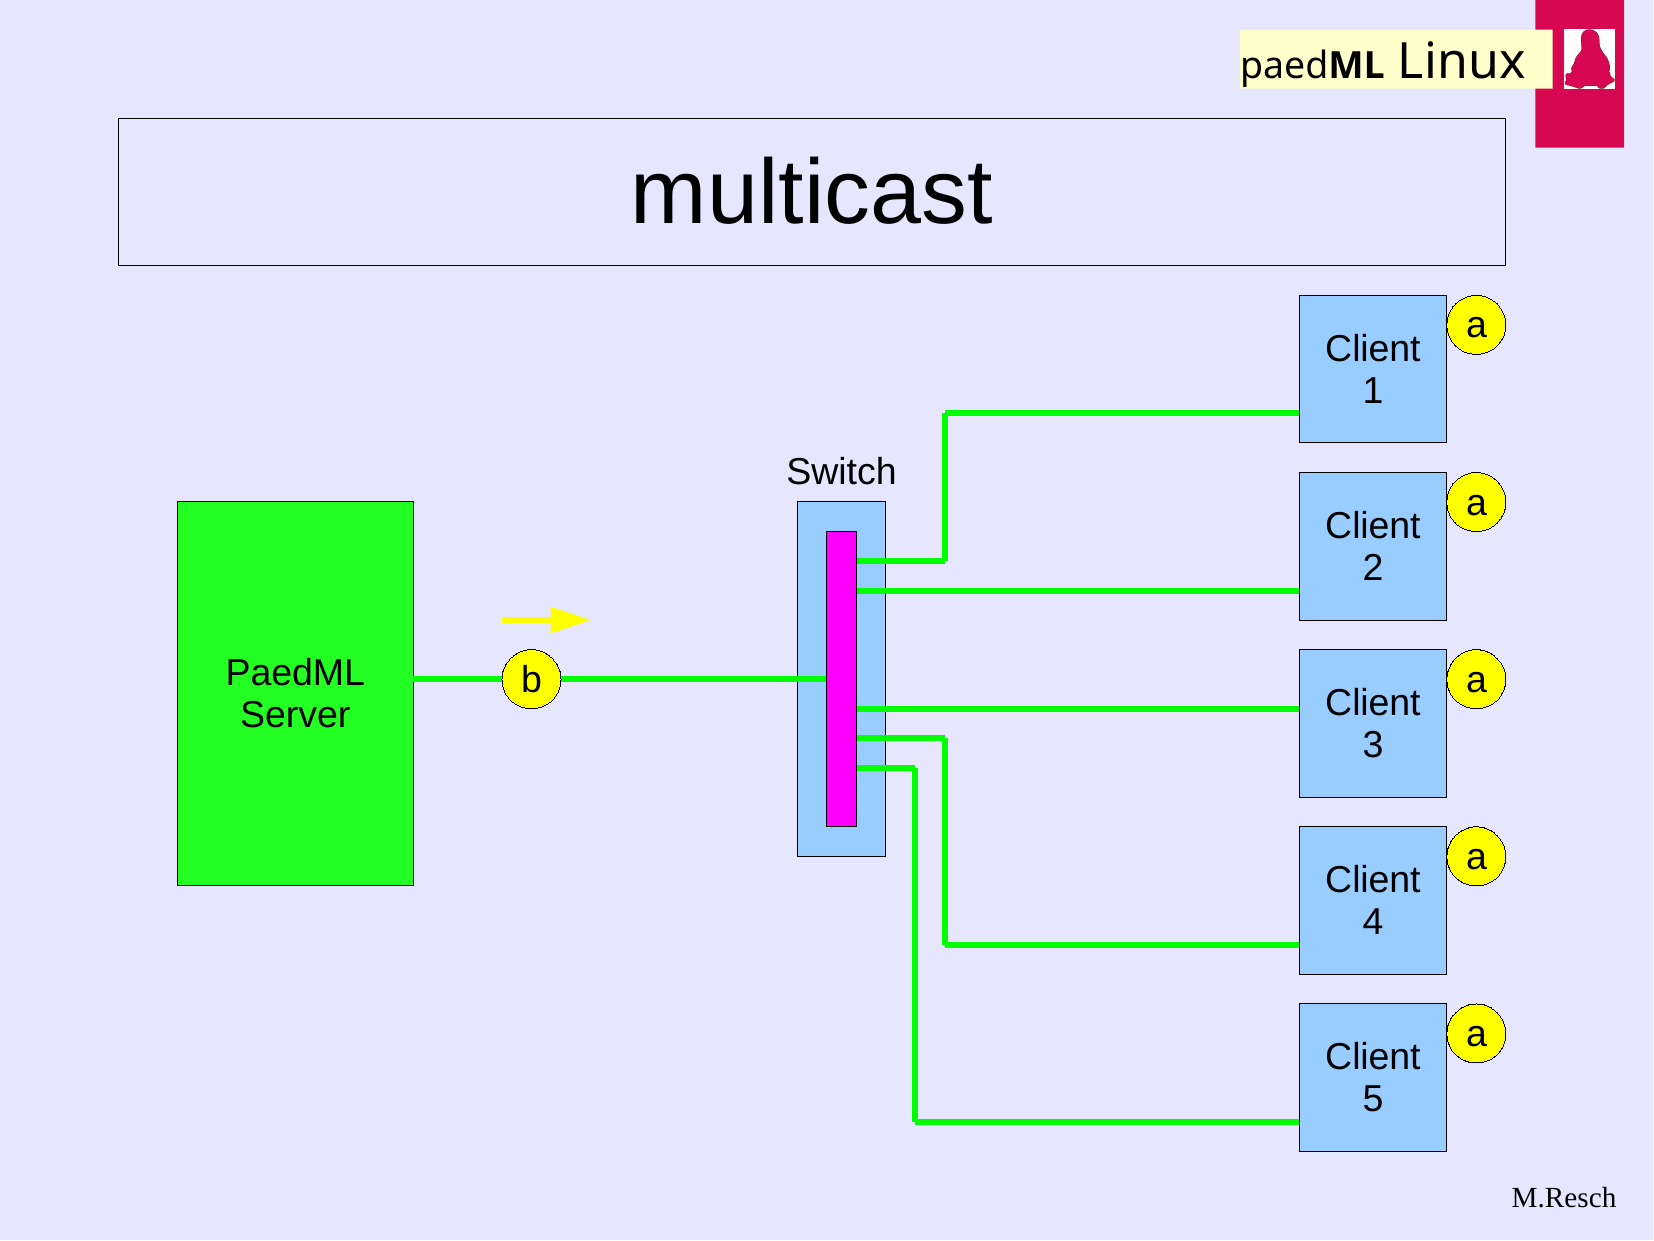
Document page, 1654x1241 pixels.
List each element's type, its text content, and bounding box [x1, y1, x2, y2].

text_box Switch [767, 442, 916, 500]
text_box Client 2 [1299, 472, 1447, 621]
text_box b [501, 649, 562, 709]
text_box [797, 501, 886, 857]
text_box PaedML Server [177, 501, 414, 886]
text_box a [1446, 649, 1506, 709]
text_box Client 1 [1299, 295, 1447, 443]
text_box a [1446, 826, 1506, 886]
text_box Client 4 [1299, 826, 1447, 975]
text_box Client 3 [1299, 649, 1447, 798]
text_box a [1446, 295, 1506, 355]
text_box a [1446, 1003, 1506, 1063]
text_box Client 5 [1299, 1003, 1447, 1152]
text_box a [1446, 472, 1506, 532]
title multicast [118, 118, 1506, 266]
